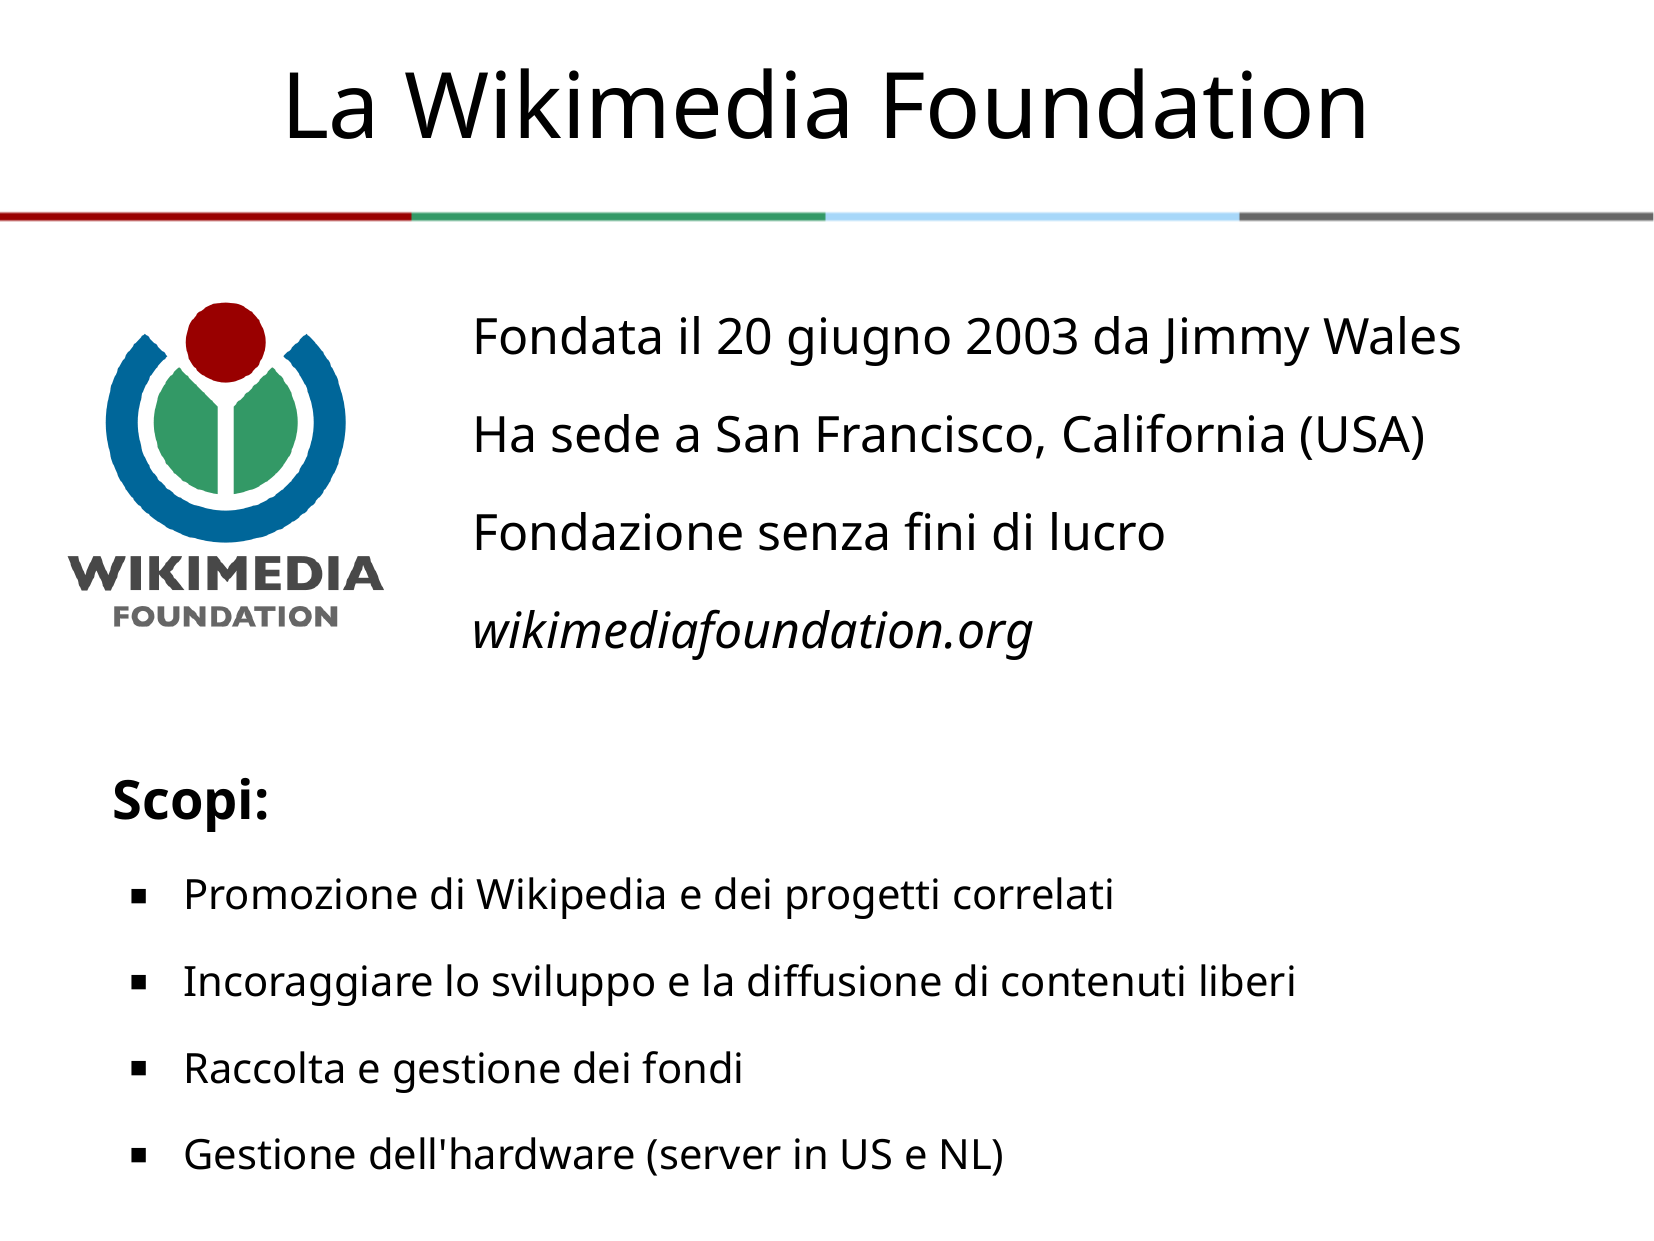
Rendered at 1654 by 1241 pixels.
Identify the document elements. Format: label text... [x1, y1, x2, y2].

picture [0, 200, 1654, 235]
list Scopi: Promozione di Wikipedia e dei progetti correlati Incoraggiare lo sviluppo e la diffusione di contenuti liberi Raccolta e gestione dei fondi Gestione dell'hardware (server in US e NL) [112, 761, 1483, 1188]
picture [47, 287, 402, 643]
title La Wikimedia Foundation [82, 0, 1571, 200]
list Fondata il 20 giugno 2003 da Jimmy Wales Ha sede a San Francisco, California (USA) Fondazione senza fini di lucro wikimediafoundation.org [472, 301, 1571, 668]
